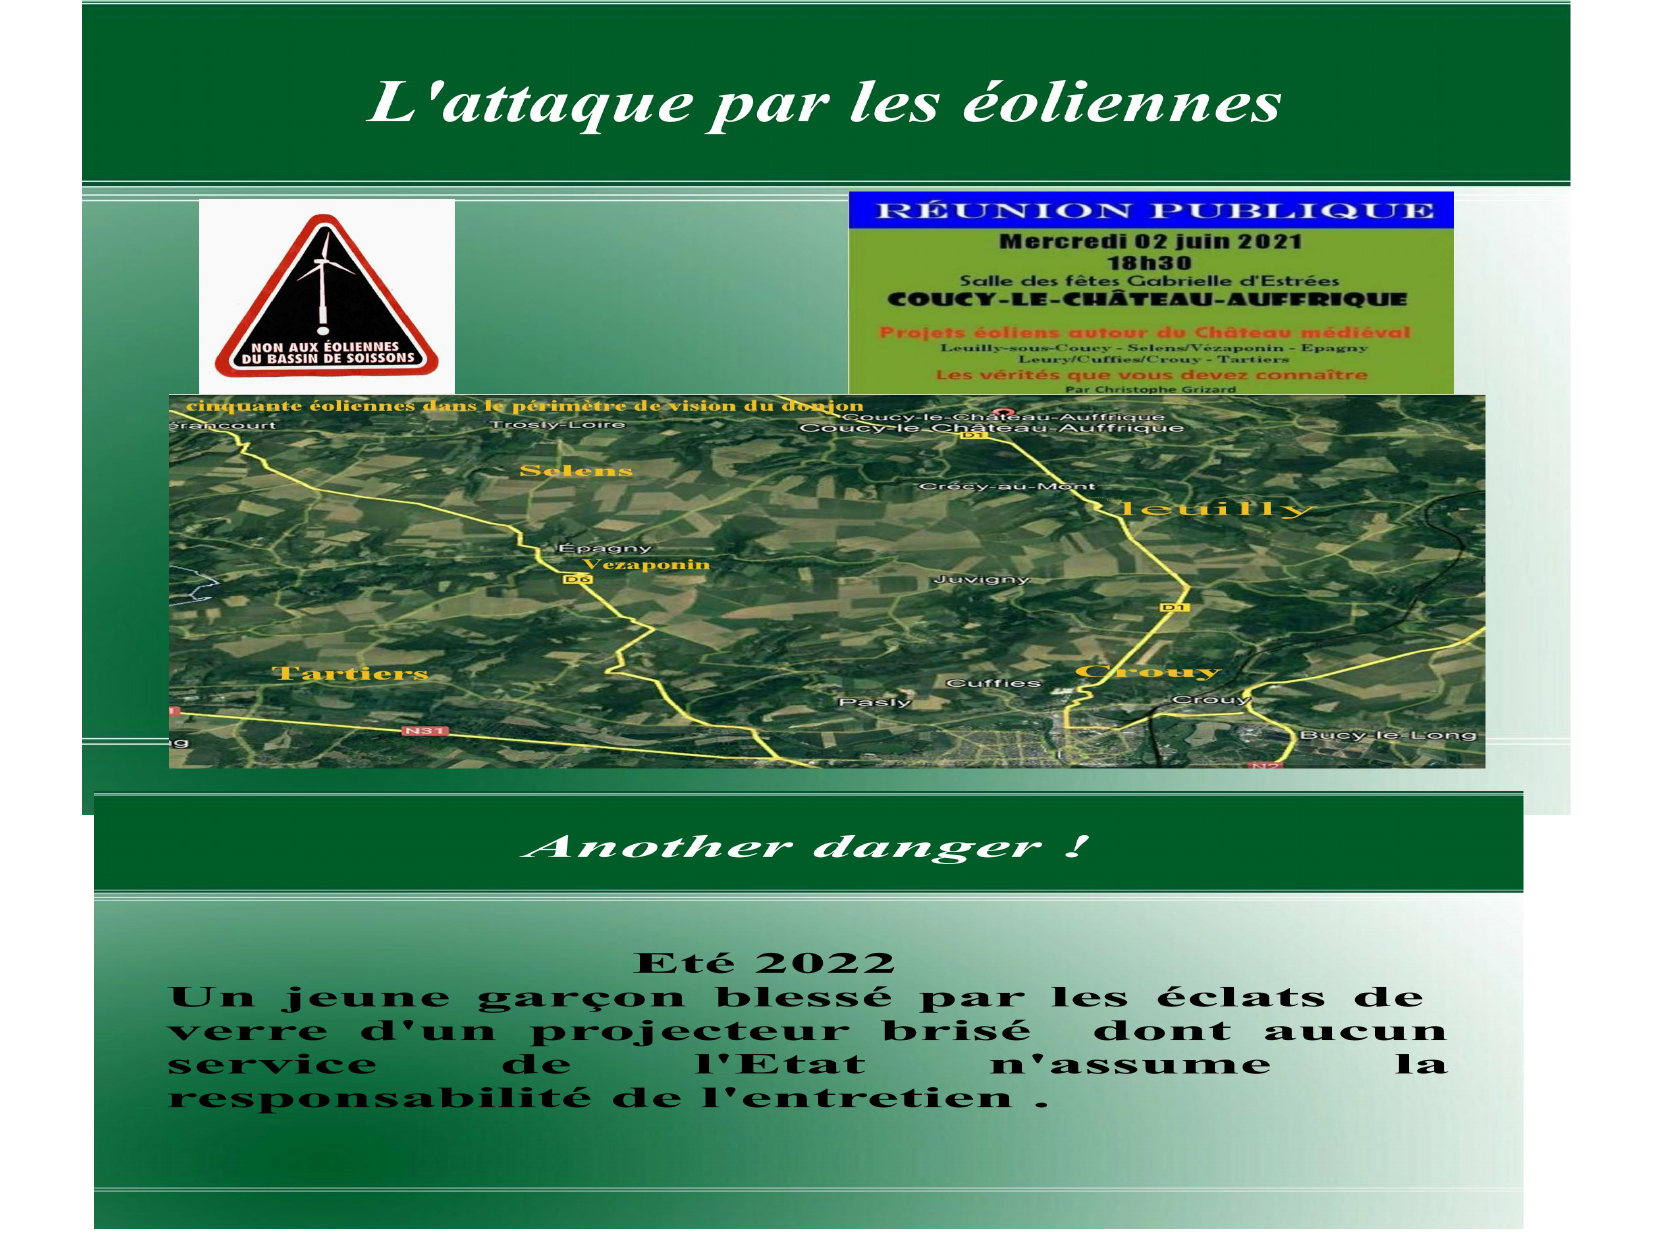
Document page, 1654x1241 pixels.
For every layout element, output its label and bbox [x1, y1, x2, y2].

picture [82, 0, 1571, 1229]
